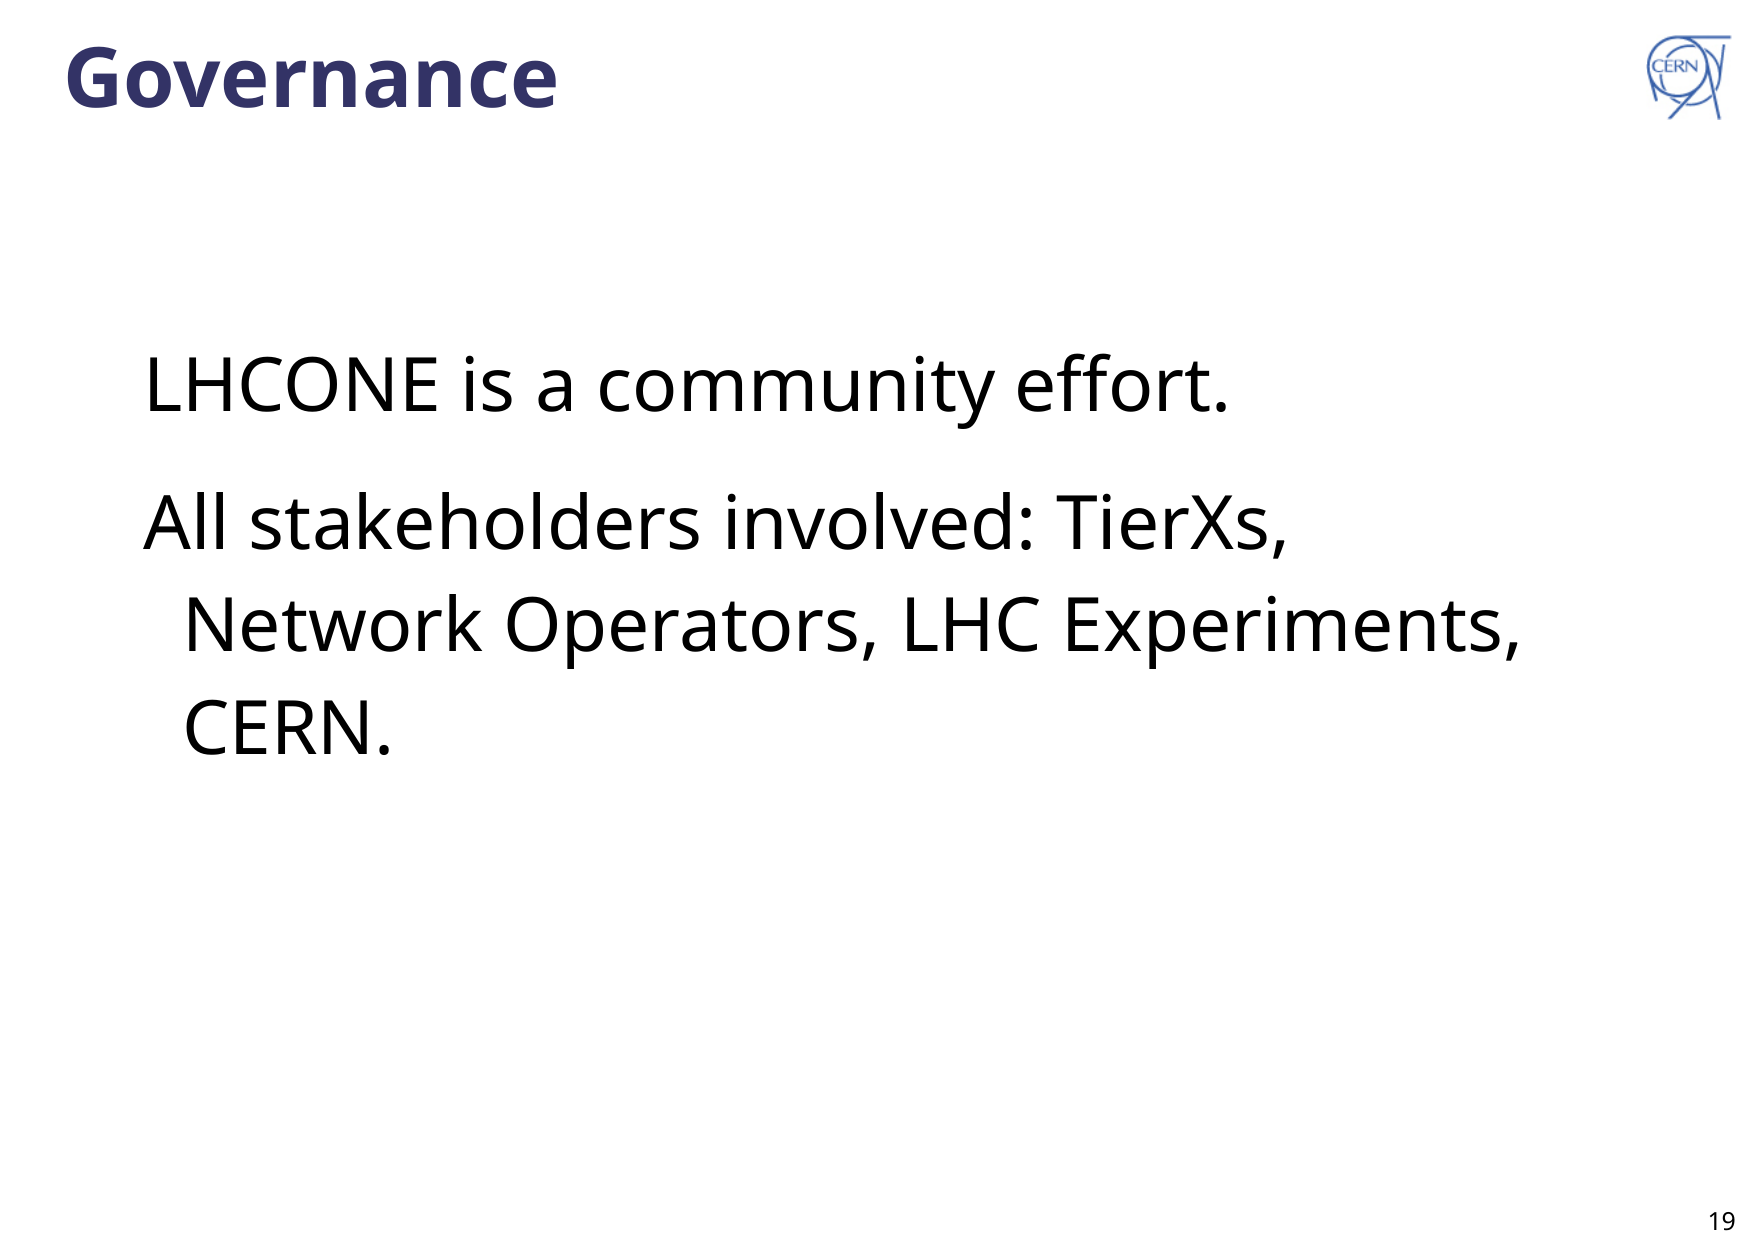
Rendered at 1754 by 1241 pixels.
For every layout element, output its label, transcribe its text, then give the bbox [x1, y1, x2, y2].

title Governance [63, 0, 1621, 166]
text_box LHCONE is a community effort. All stakeholders involved: TierXs, Network Operators, LHC Experiments, CERN. [128, 323, 1603, 901]
picture [1646, 34, 1732, 120]
